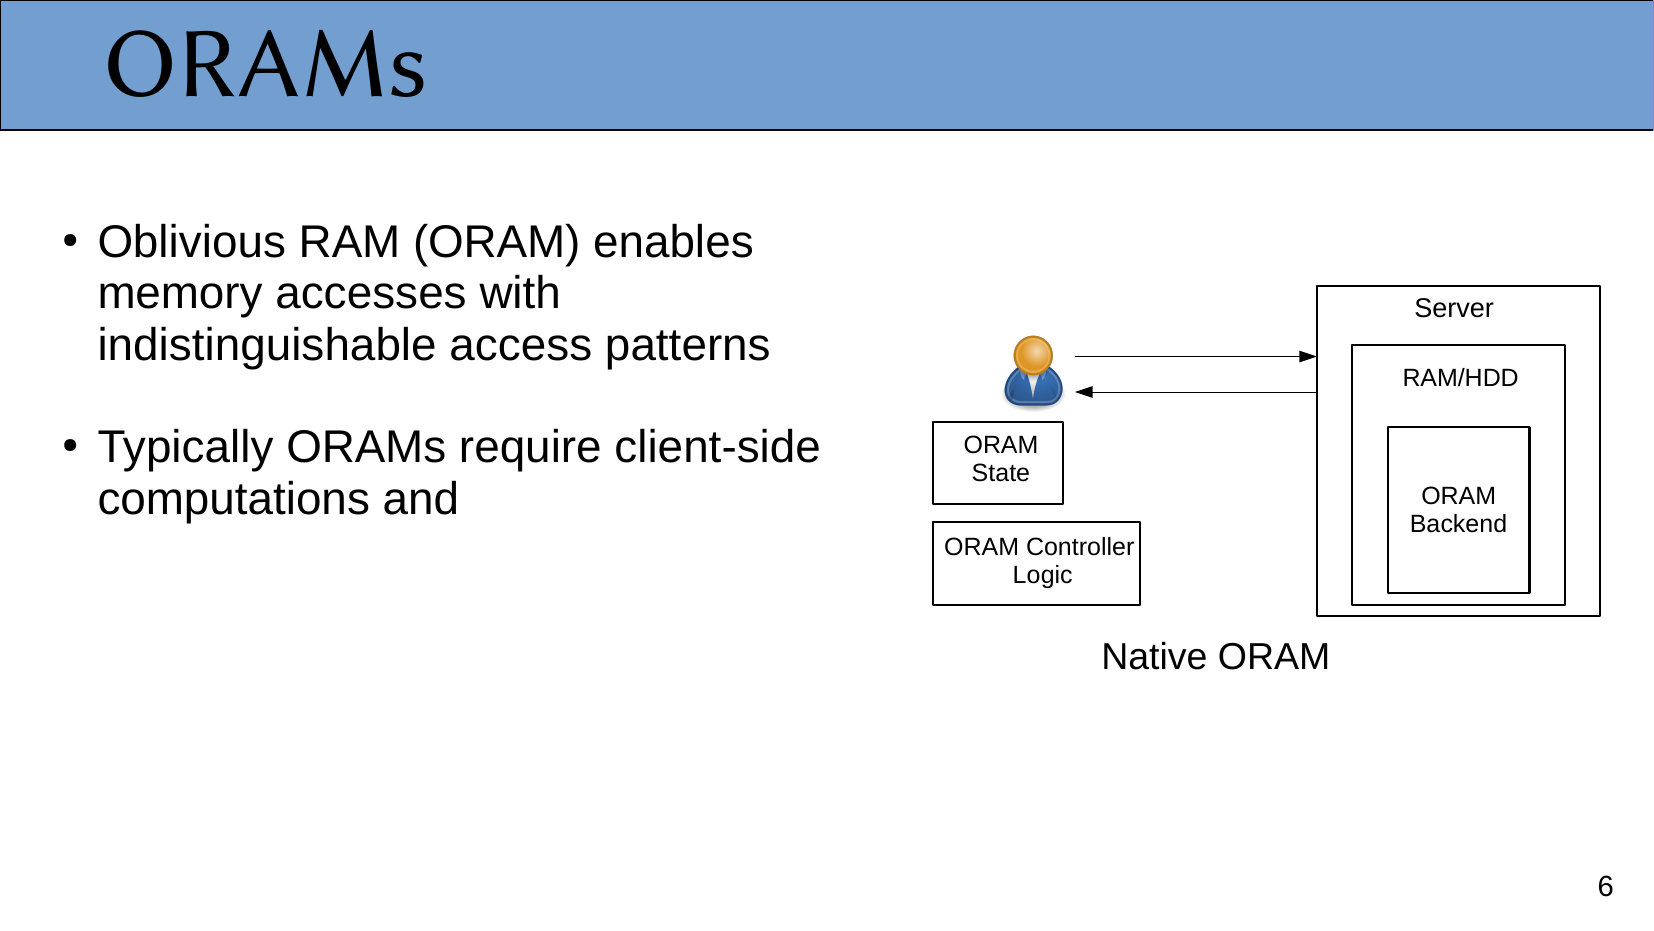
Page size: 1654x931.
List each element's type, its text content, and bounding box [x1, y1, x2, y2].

text_box ORAM Controller Logic [862, 525, 1217, 617]
text_box Oblivious RAM (ORAM) enables memory accesses with indistinguishable access patterns Typically ORAMs require client-side computations and [47, 208, 922, 686]
text_box 6 [1582, 862, 1630, 910]
text_box ORAMs [88, 0, 1512, 247]
text_box [1512, 0, 1654, 130]
text_box [933, 521, 1140, 525]
picture [992, 332, 1075, 416]
text_box RAM/HDD [1387, 356, 1554, 400]
text_box [1316, 285, 1601, 617]
text_box Server [1399, 285, 1613, 331]
text_box ORAM Backend [1387, 474, 1530, 546]
text_box [0, 0, 88, 130]
text_box ORAM State [944, 423, 1058, 495]
text_box Native ORAM [1086, 628, 1536, 686]
text_box [933, 421, 1063, 505]
